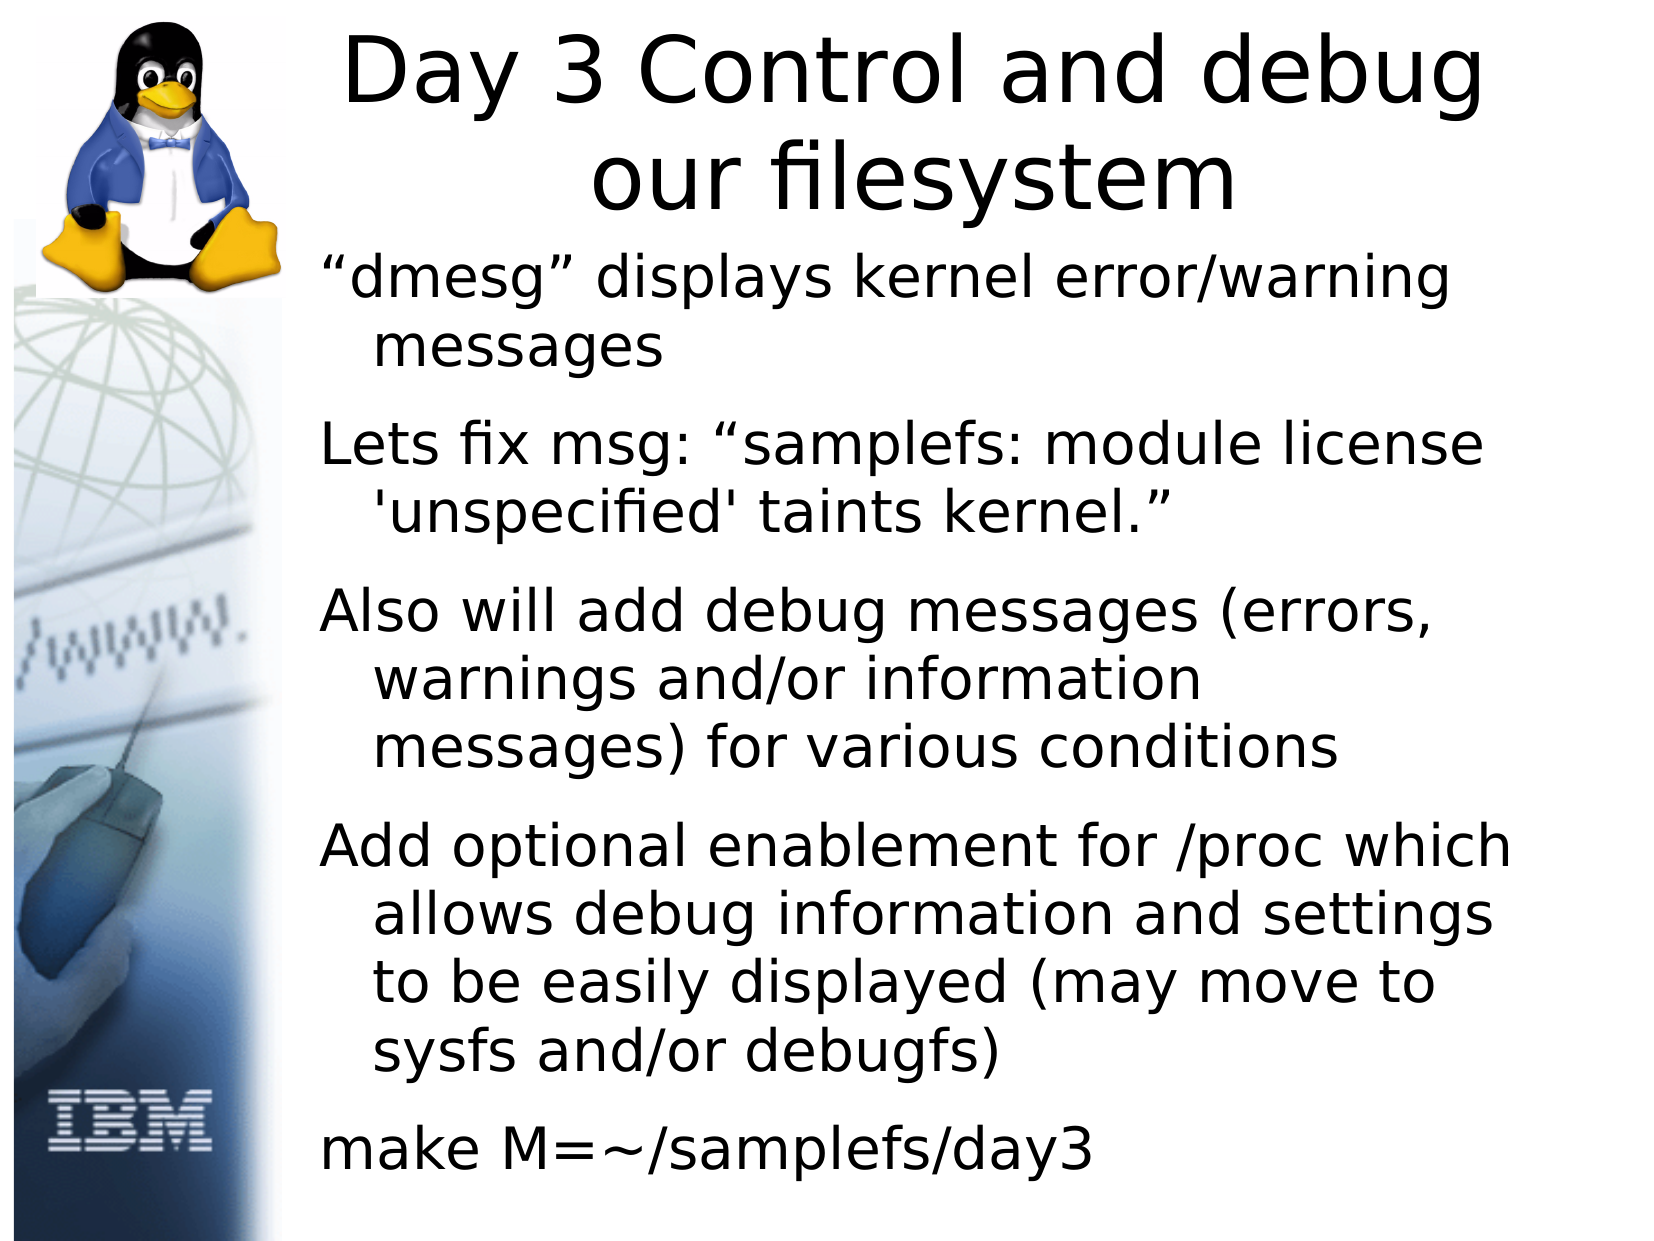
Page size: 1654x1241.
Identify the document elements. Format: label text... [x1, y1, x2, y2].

list “dmesg” displays kernel error/warning messages Lets fix msg: “samplefs: module license 'unspecified' taints kernel.” Also will add debug messages (errors, warnings and/or information messages) for various conditions Add optional enablement for /proc which allows debug information and settings to be easily displayed (may move to sysfs and/or debugfs) make M=~/samplefs/day3 [301, 243, 1520, 1182]
title Day 3 Control and debug our filesystem [301, 17, 1528, 231]
